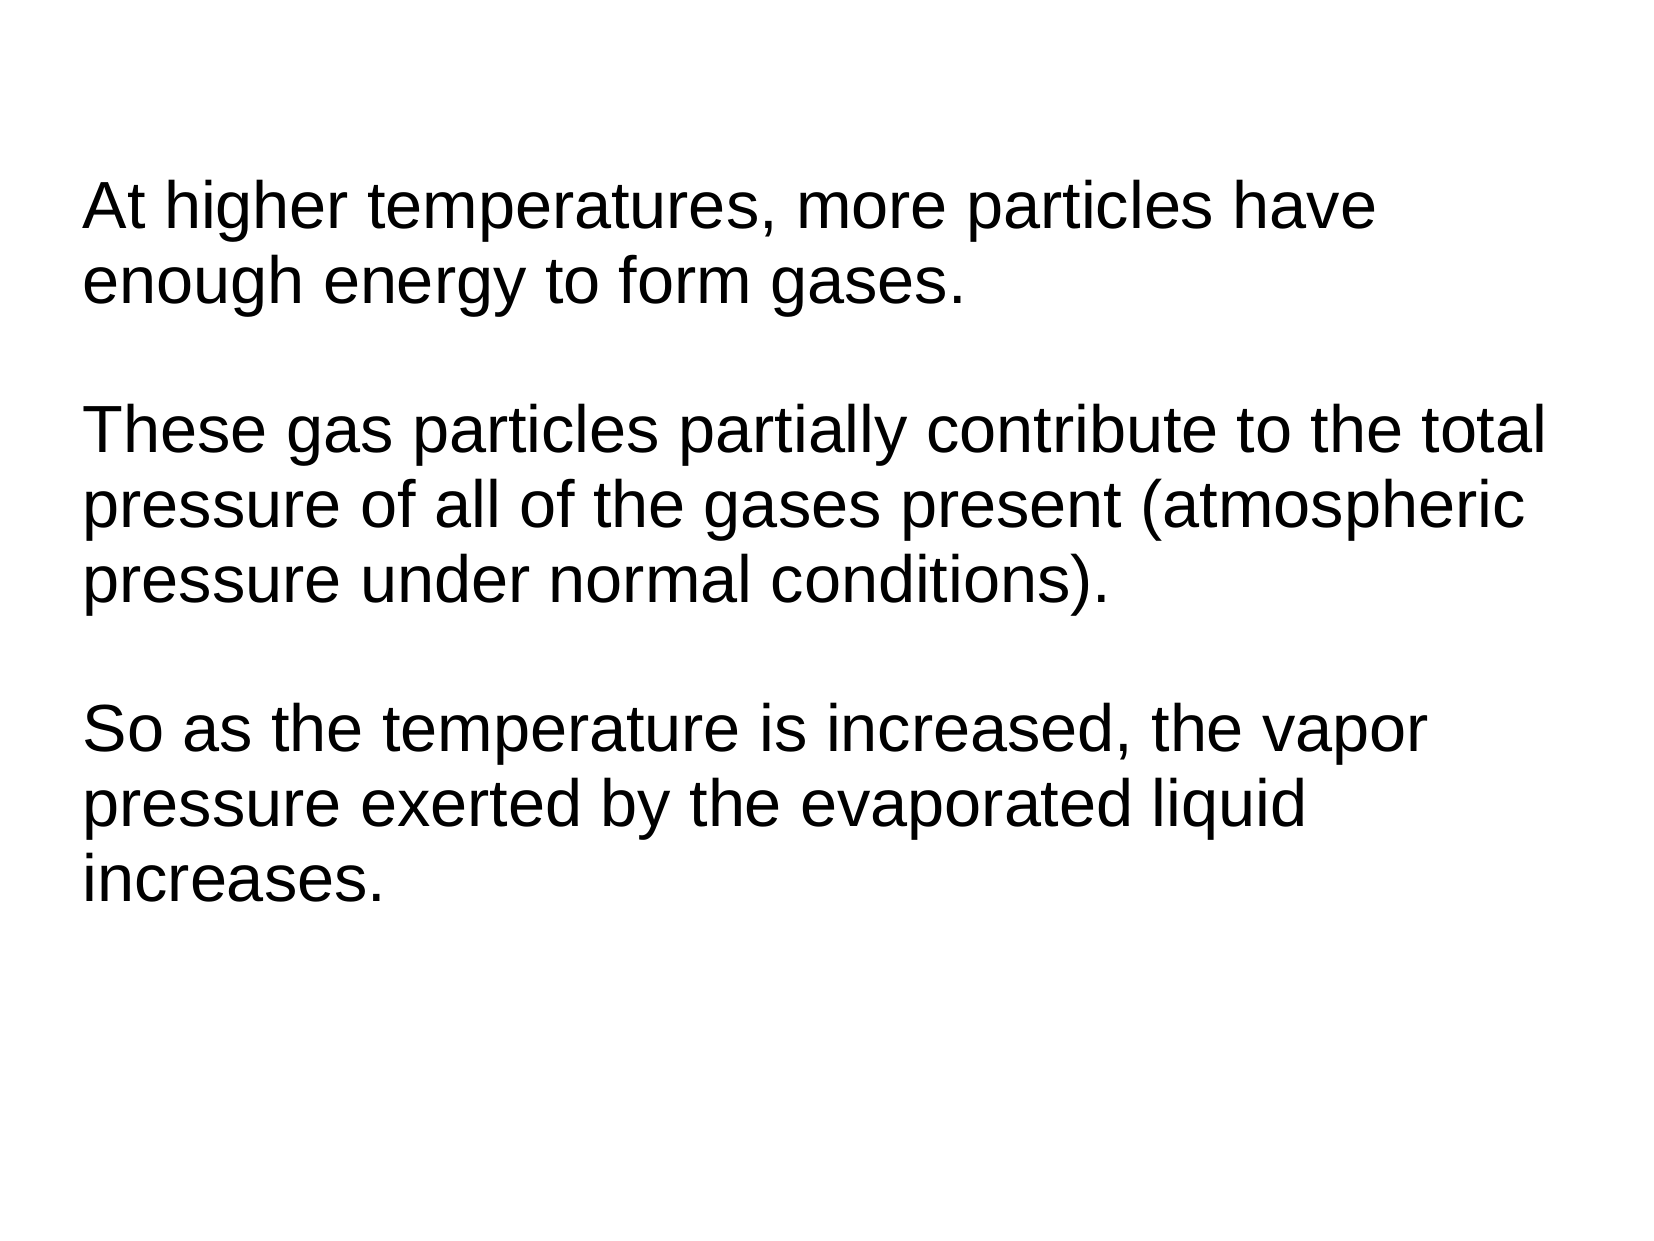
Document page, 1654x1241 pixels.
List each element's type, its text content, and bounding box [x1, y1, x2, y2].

subtitle At higher temperatures, more particles have enough energy to form gases. These gas particles partially contribute to the total pressure of all of the gases present (atmospheric pressure under normal conditions). So as the temperature is increased, the vapor pressure exerted by the evaporated liquid increases. [82, 49, 1571, 1109]
